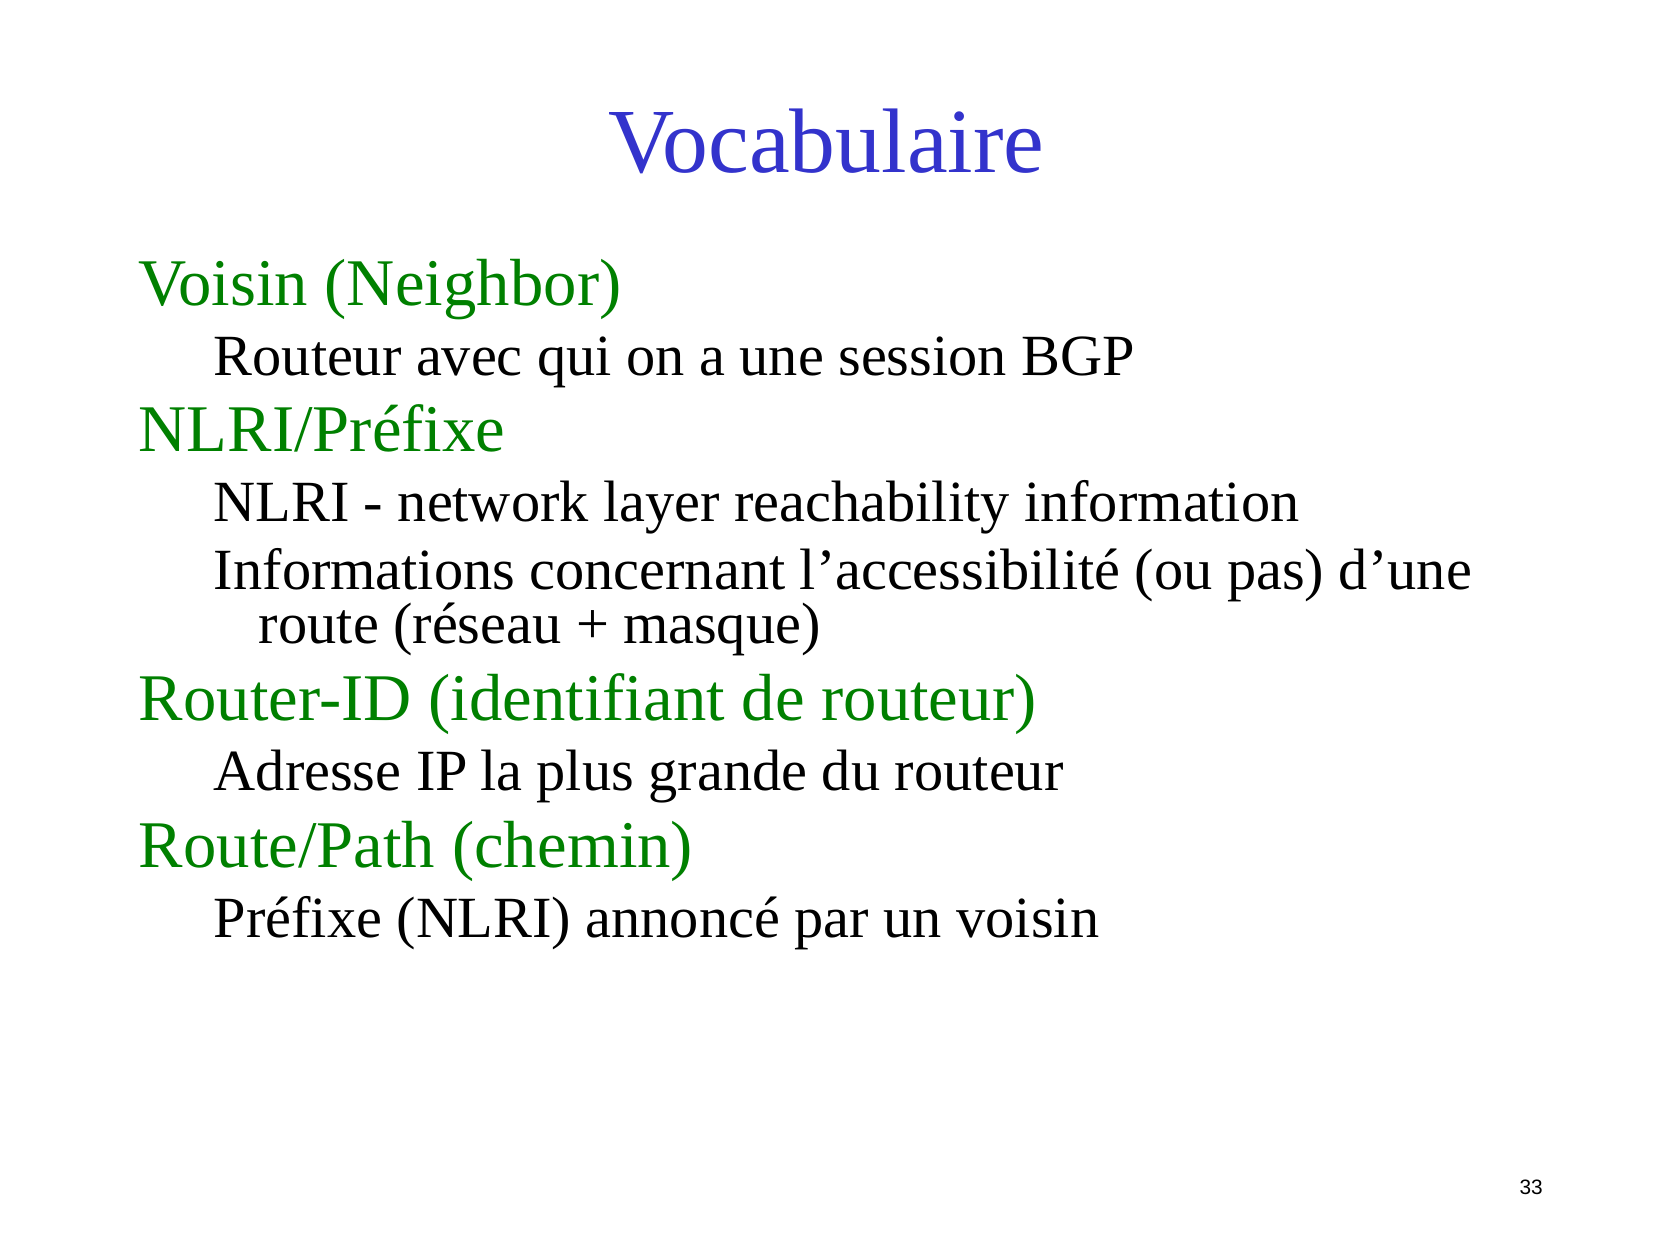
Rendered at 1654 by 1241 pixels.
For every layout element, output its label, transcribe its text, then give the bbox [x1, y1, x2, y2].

title Vocabulaire [123, 41, 1530, 247]
list Voisin (Neighbor)‏ Routeur avec qui on a une session BGP NLRI/Préfixe NLRI - network layer reachability information Informations concernant l’accessibilité (ou pas) d’une route (réseau + masque)‏ Router-ID (identifiant de routeur)‏ Adresse IP la plus grande du routeur Route/Path (chemin)‏ Préfixe (NLRI) annoncé par un voisin [123, 247, 1544, 1158]
